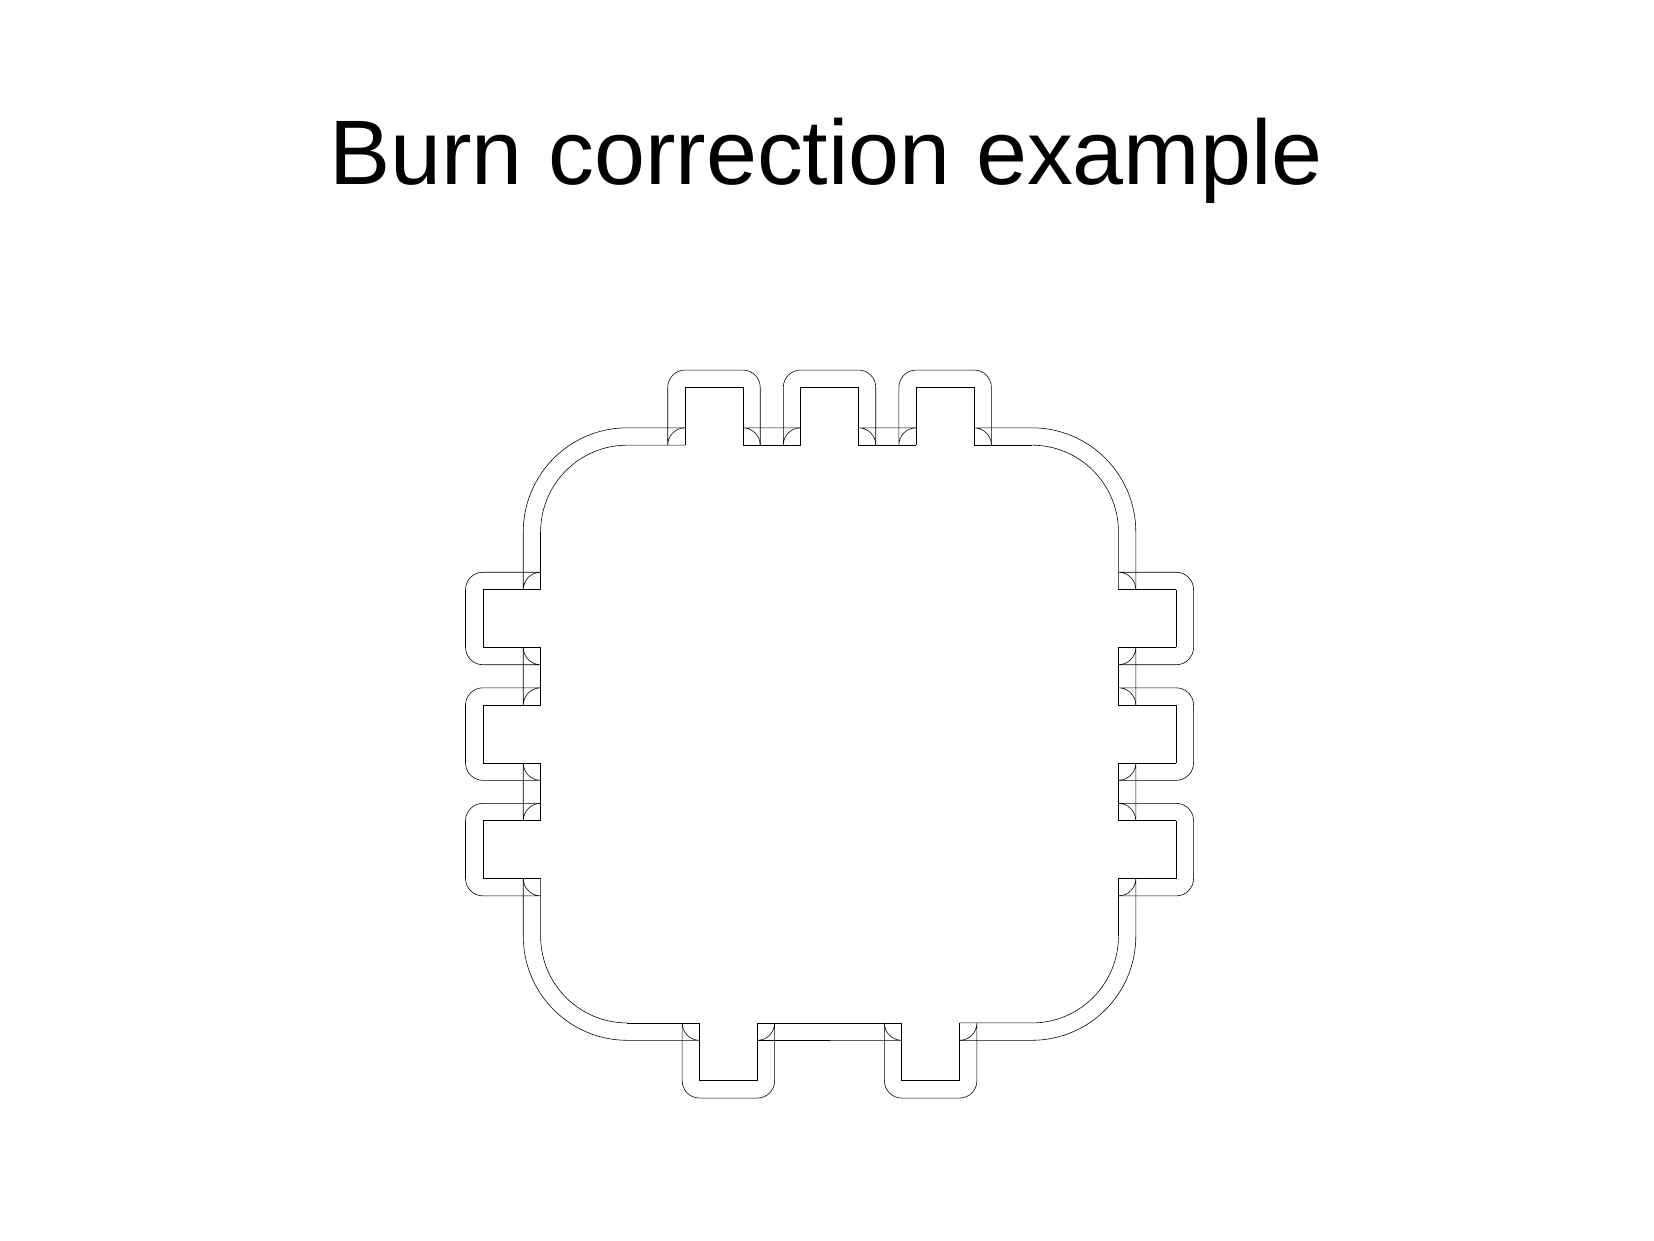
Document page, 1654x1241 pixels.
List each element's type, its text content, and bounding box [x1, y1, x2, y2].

picture [337, 242, 1321, 1227]
title Burn correction example [82, 49, 1571, 257]
